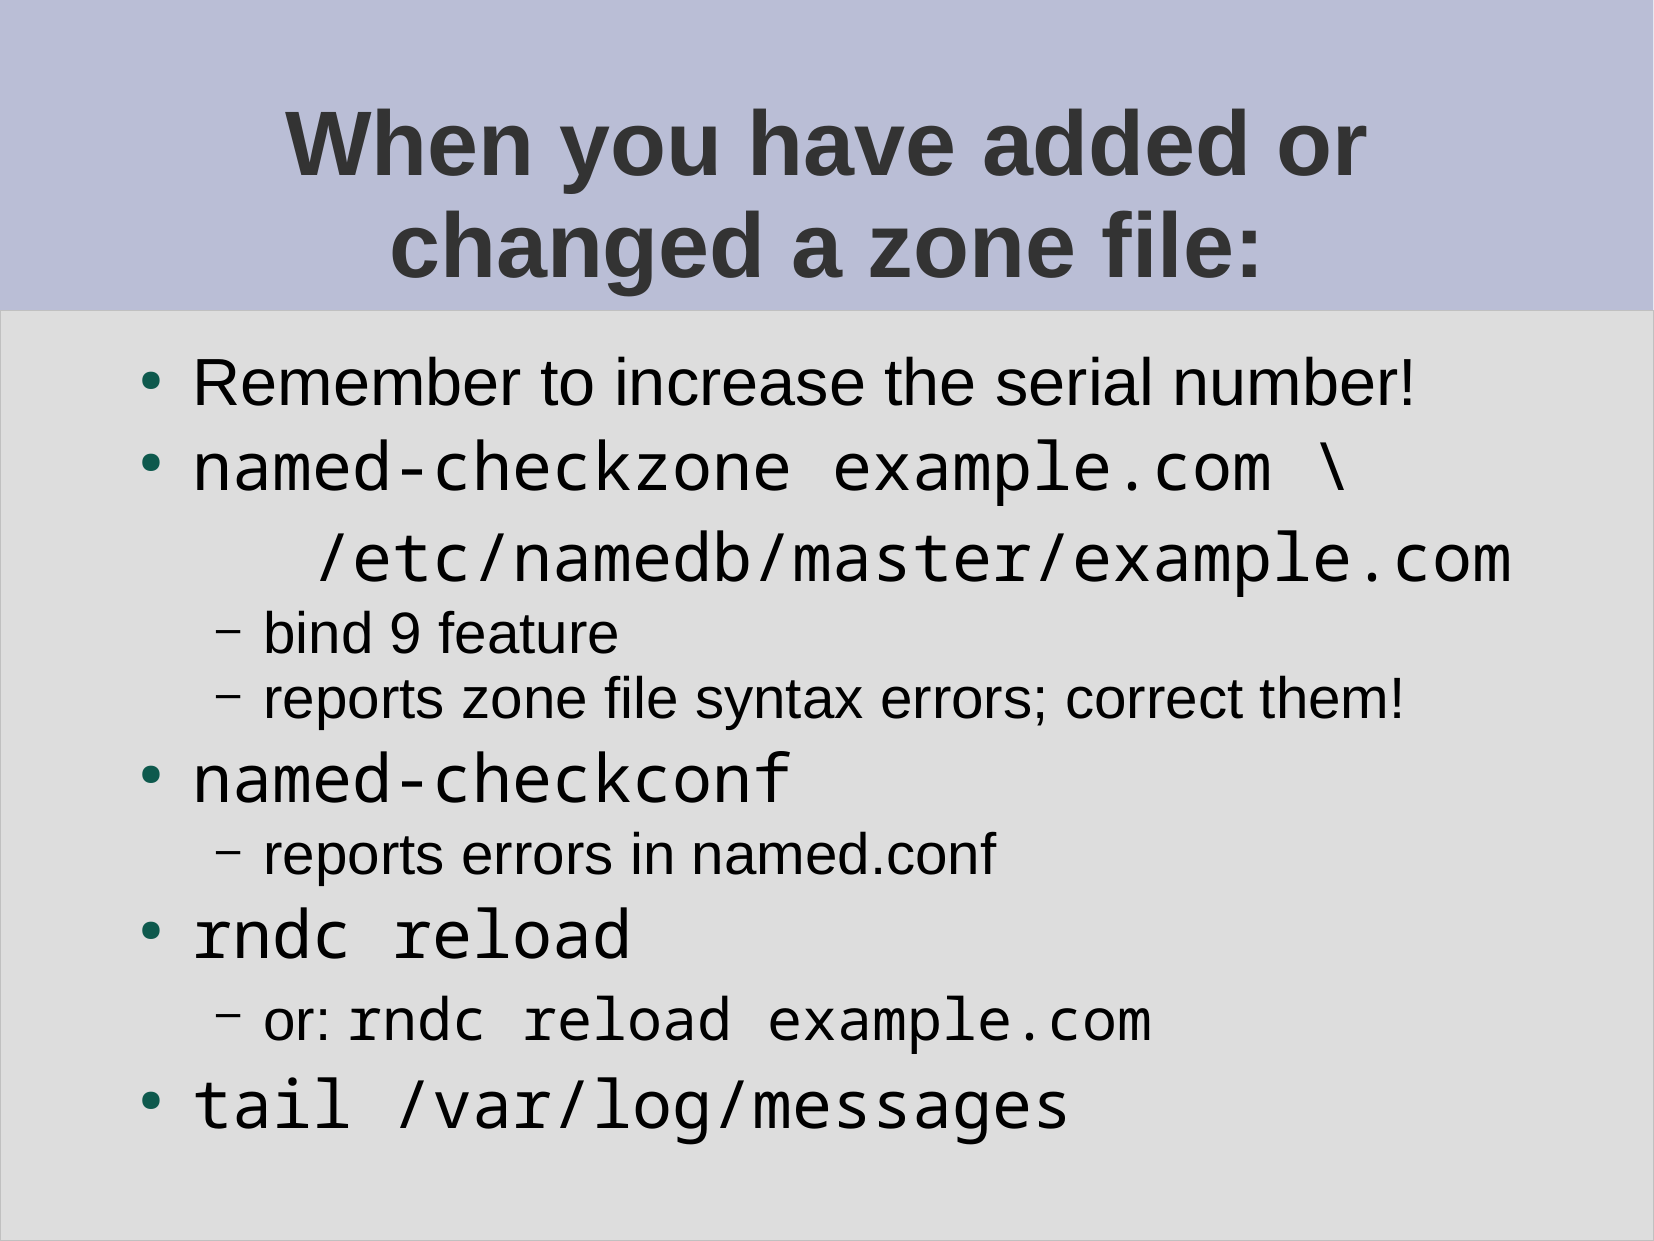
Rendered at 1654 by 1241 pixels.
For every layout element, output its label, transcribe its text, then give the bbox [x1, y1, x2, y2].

title When you have added or changed a zone file: [121, 91, 1534, 299]
list Remember to increase the serial number! named-checkzone example.com \ /etc/namedb/master/example.com bind 9 feature reports zone file syntax errors; correct them! named-checkconf reports errors in named.conf rndc reload or: rndc reload example.com tail /var/log/messages [121, 344, 1534, 1127]
